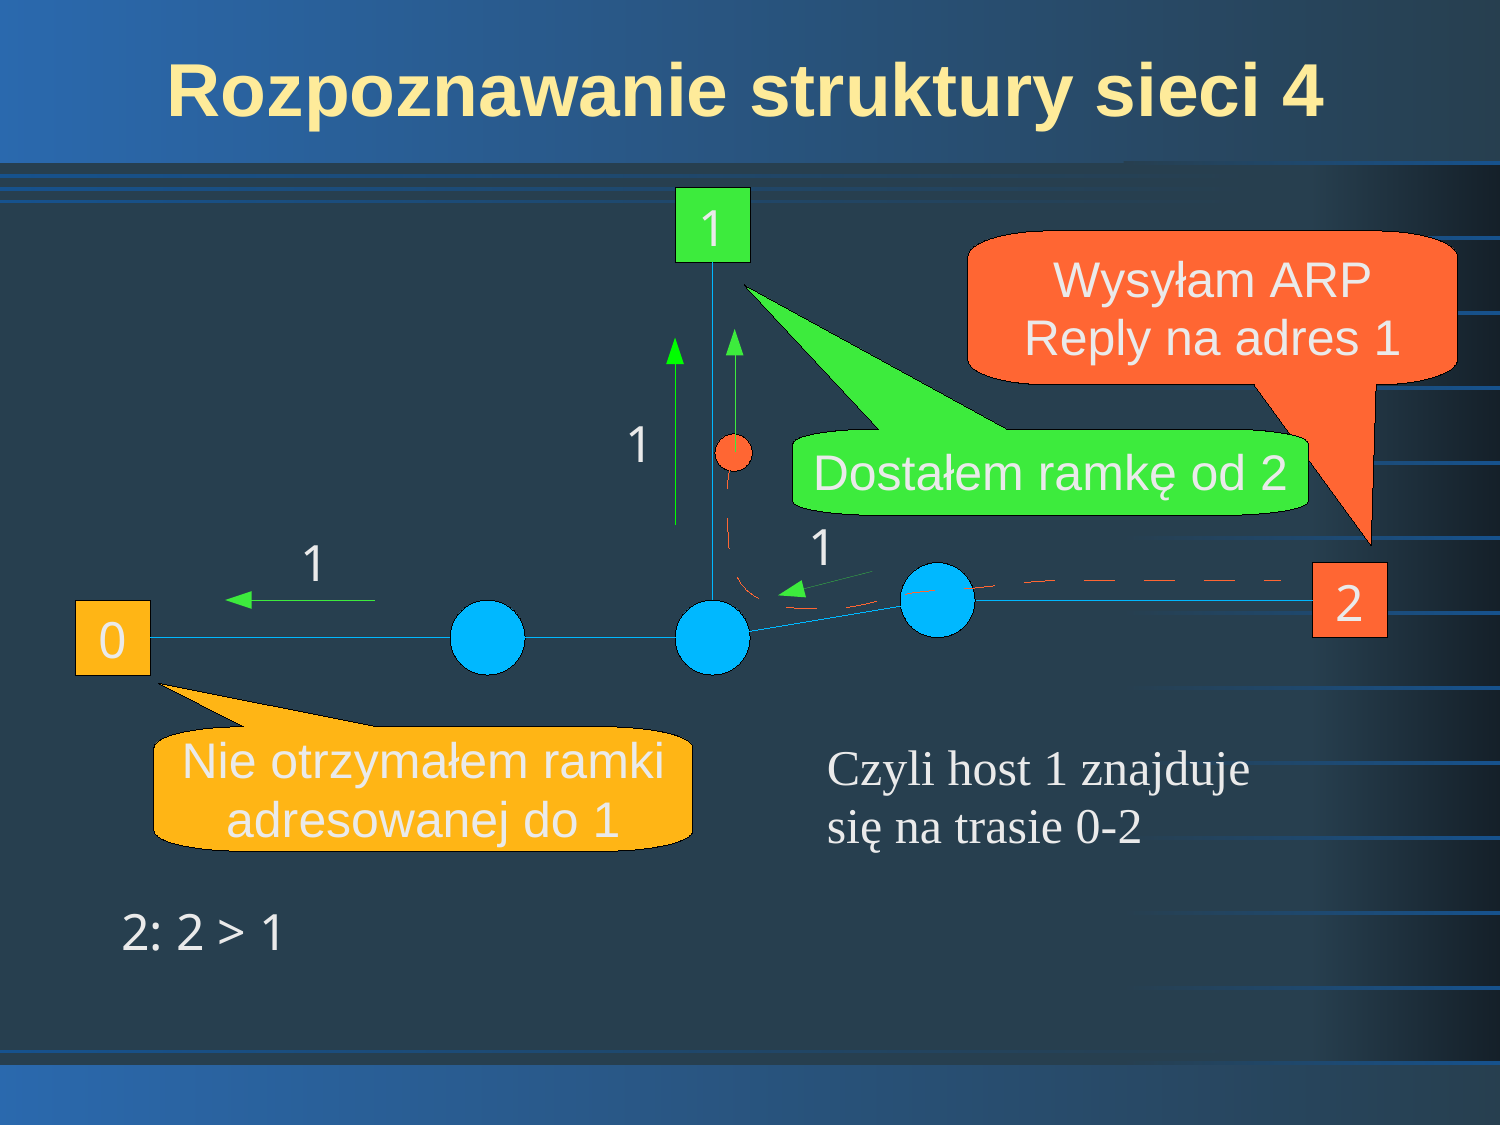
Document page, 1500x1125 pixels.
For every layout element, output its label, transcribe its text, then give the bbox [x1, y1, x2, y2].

text_box [900, 562, 976, 638]
text_box 1 [808, 510, 847, 580]
text_box 0 [75, 600, 151, 676]
text_box Nie otrzymałem ramki adresowanej do 1 [153, 683, 693, 852]
text_box 1 [625, 405, 659, 477]
text_box [714, 433, 753, 472]
text_box Czyli host 1 znajduje się na trasie 0-2 [826, 738, 1243, 852]
text_box Dostałem ramkę od 2 [744, 284, 1309, 516]
text_box 1 [675, 187, 751, 263]
text_box 1 [300, 525, 333, 596]
text_box Wysyłam ARP Reply na adres 1 [967, 230, 1458, 546]
text_box [675, 600, 751, 676]
text_box [450, 600, 526, 676]
title Rozpoznawanie struktury sieci 4 [83, 24, 1409, 151]
text_box 2 [1312, 562, 1388, 638]
text_box 2: 2 > 1 [121, 893, 317, 964]
